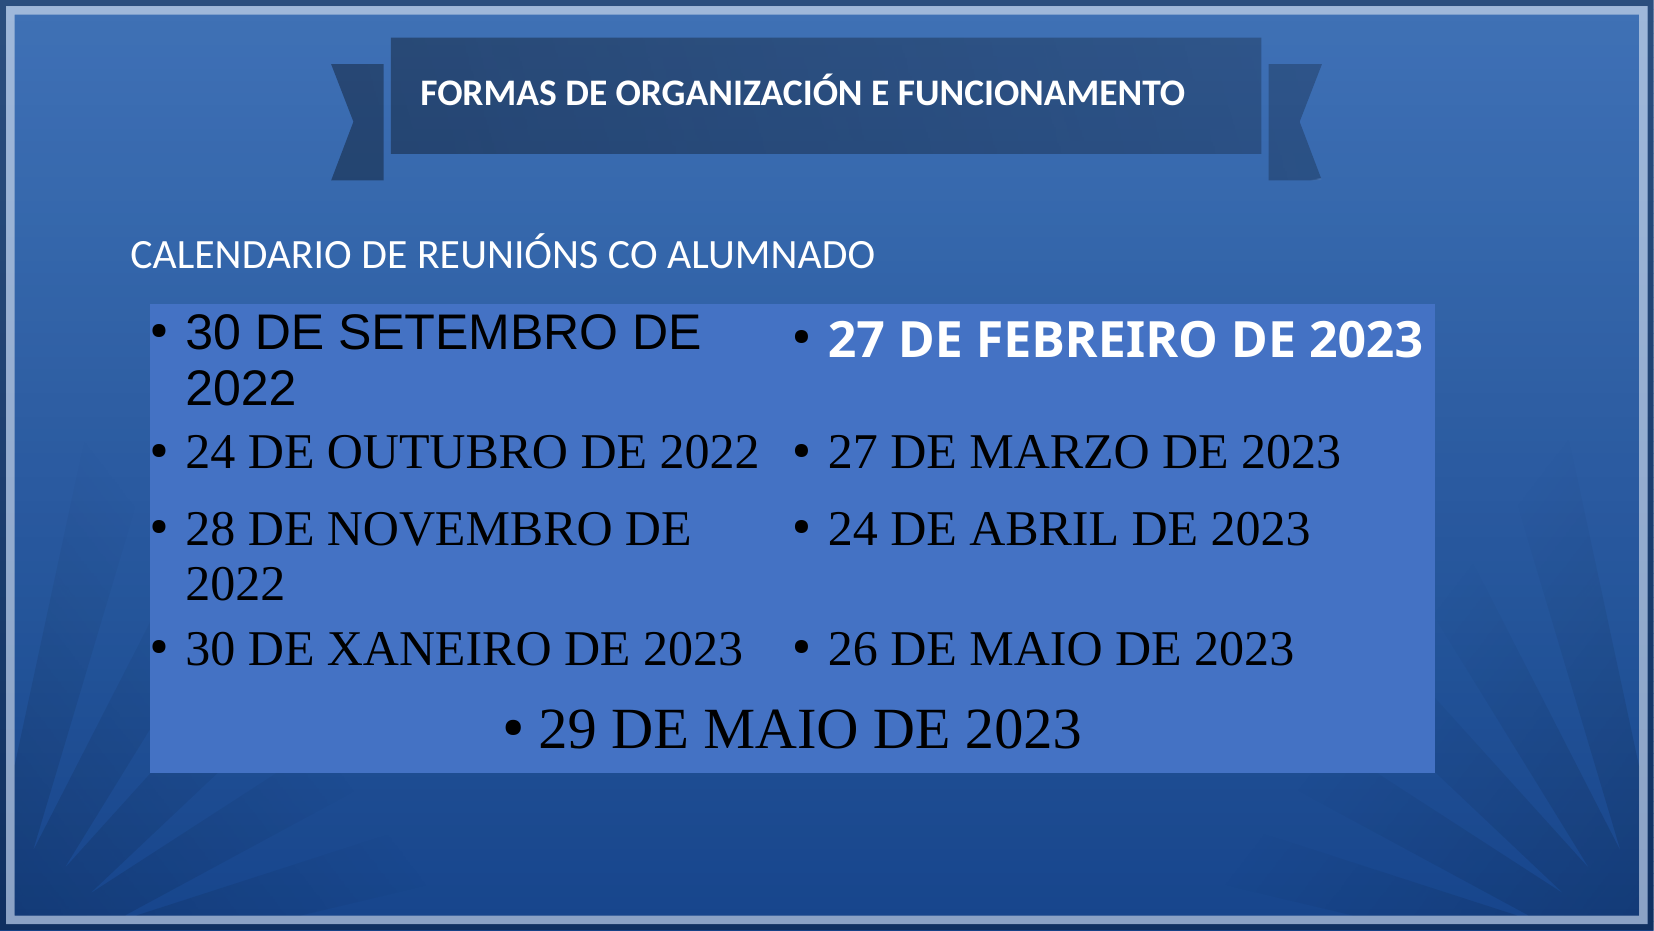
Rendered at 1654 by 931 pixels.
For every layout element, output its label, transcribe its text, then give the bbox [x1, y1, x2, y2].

table_cell 28 DE NOVEMBRO DE 2022 [150, 500, 793, 620]
table_cell 24 DE ABRIL DE 2023 [793, 500, 1435, 620]
table_cell 26 DE MAIO DE 2023 [793, 620, 1435, 697]
table_cell 30 DE XANEIRO DE 2023 [150, 620, 793, 697]
table_header 30 DE SETEMBRO DE 2022 [150, 304, 793, 424]
table_cell 29 DE MAIO DE 2023 [150, 697, 1435, 773]
text_box FORMAS DE ORGANIZACIÓN E FUNCIONAMENTO [405, 60, 1209, 122]
text_box CALENDARIO DE REUNIÓNS CO ALUMNADO [115, 218, 895, 426]
table_header 27 DE FEBREIRO DE 2023 [793, 304, 1435, 424]
table_cell 24 DE OUTUBRO DE 2022 [150, 424, 793, 500]
table_cell 27 DE MARZO DE 2023 [793, 424, 1435, 500]
